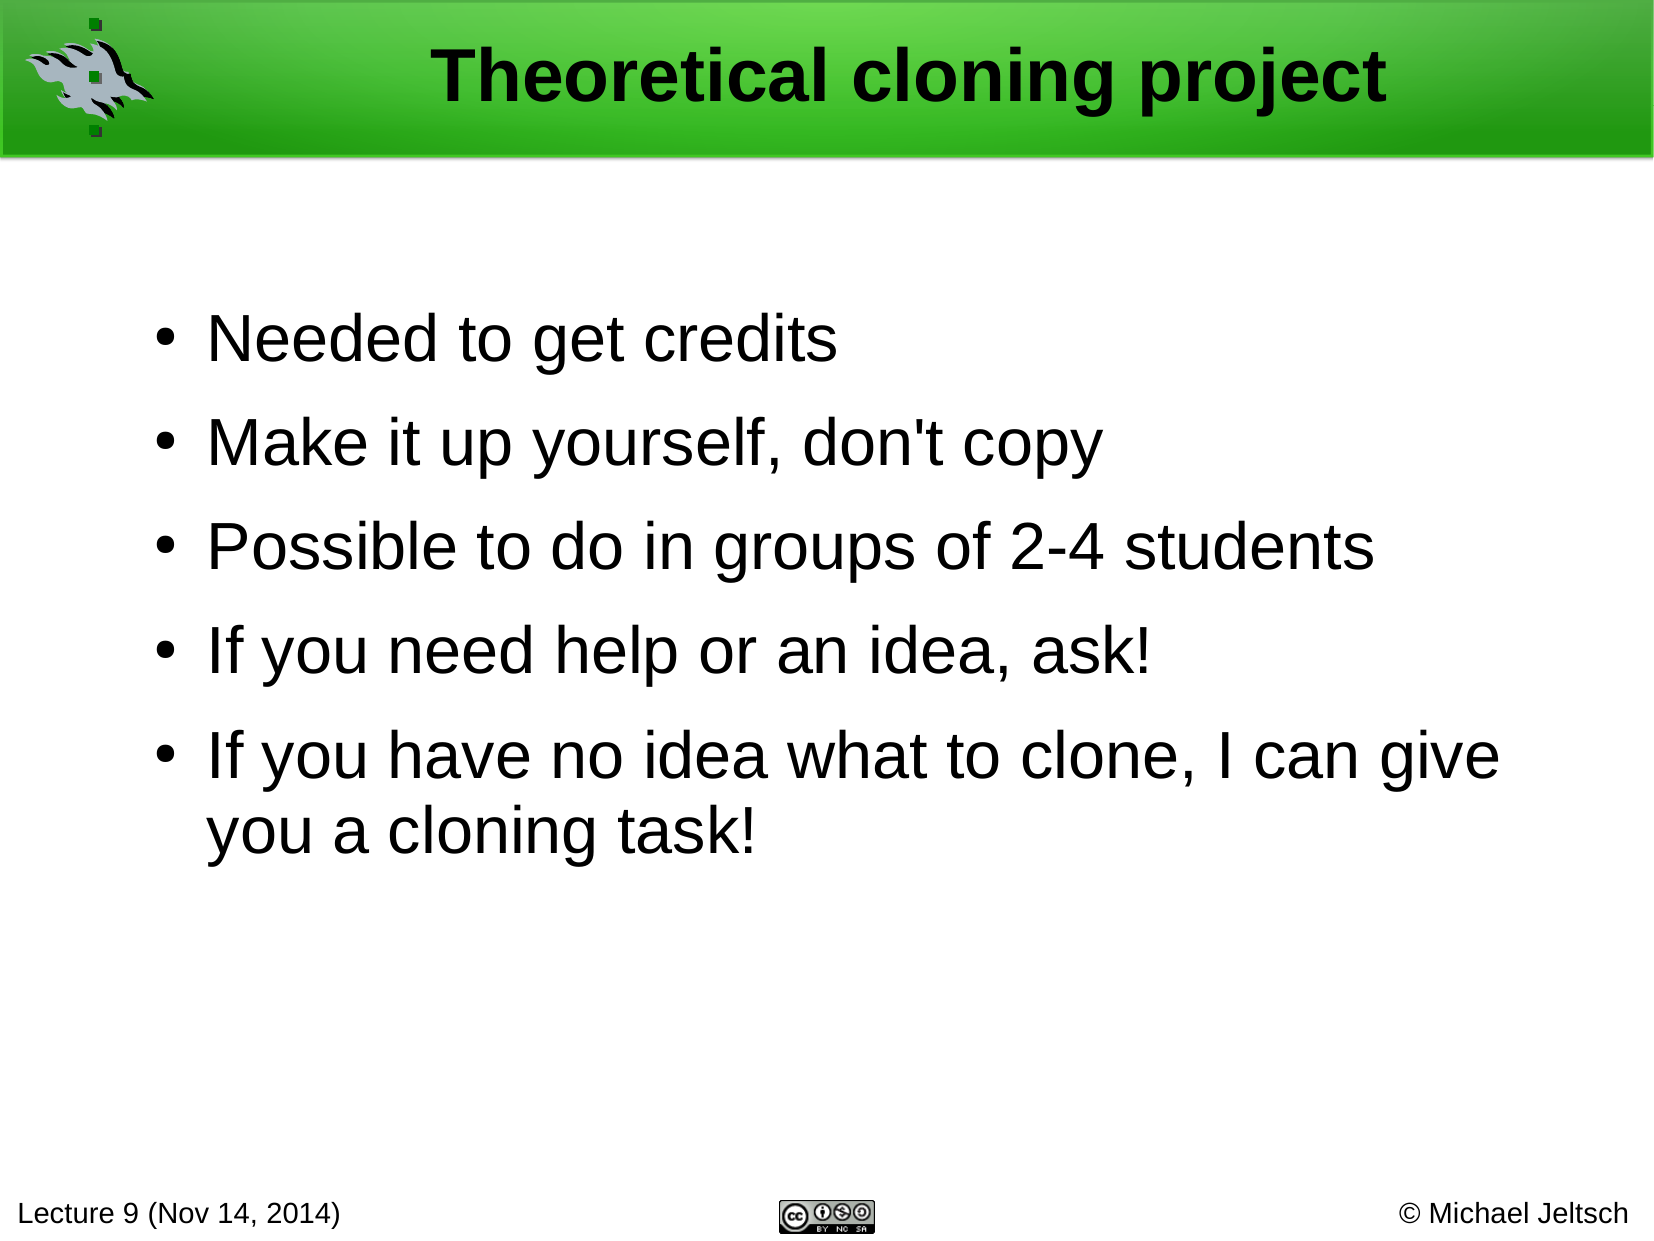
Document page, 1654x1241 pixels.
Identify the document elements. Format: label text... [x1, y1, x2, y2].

title Theoretical cloning project [289, 30, 1531, 121]
picture [779, 1200, 875, 1234]
list Needed to get credits Make it up yourself, don't copy Possible to do in groups of 2-4 students If you need help or an idea, ask! If you have no idea what to clone, I can give you a cloning task! [135, 300, 1625, 1021]
